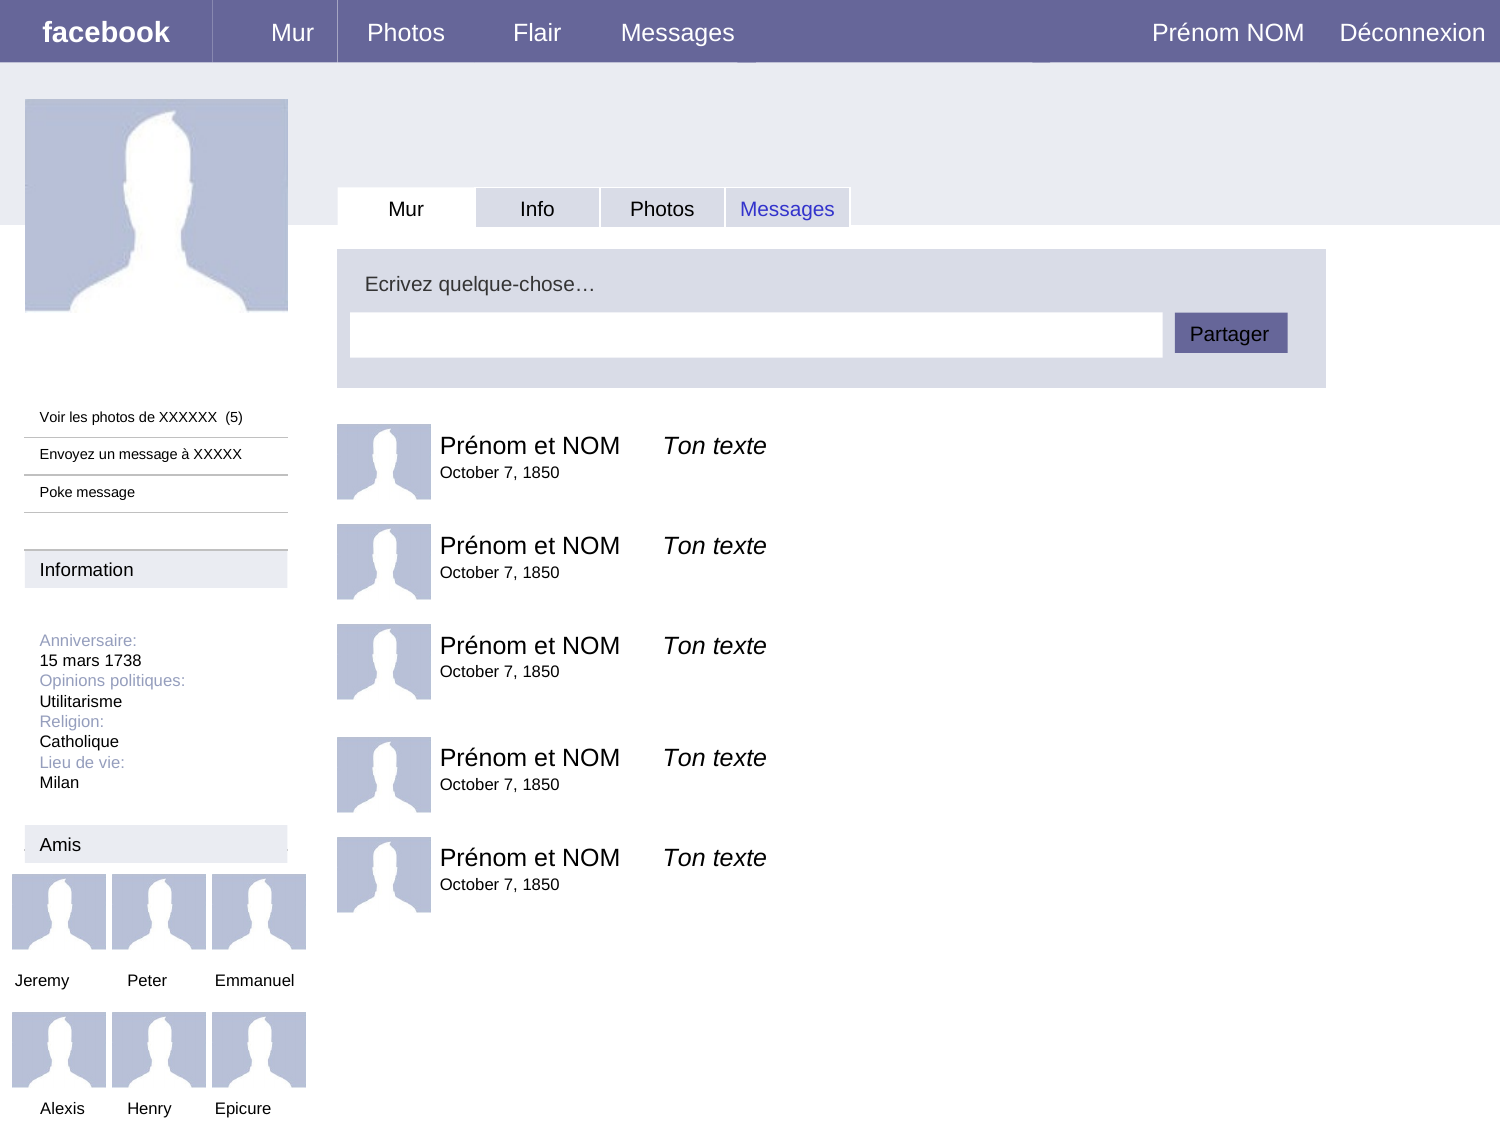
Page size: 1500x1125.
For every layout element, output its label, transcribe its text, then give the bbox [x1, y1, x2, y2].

text_box Messages [725, 187, 851, 228]
picture [337, 524, 431, 601]
picture [212, 1012, 306, 1088]
title facebook [0, 0, 212, 63]
text_box Partager [1174, 312, 1288, 353]
text_box Mur [212, 0, 337, 63]
picture [112, 874, 206, 951]
text_box [337, 249, 1326, 388]
text_box [0, 0, 1500, 225]
text_box Flair [474, 0, 600, 63]
picture [12, 874, 106, 951]
text_box Envoyez un message à XXXXX [24, 437, 288, 471]
text_box Photos [599, 187, 725, 228]
text_box Prénom NOM [1032, 0, 1319, 63]
text_box Henry [112, 1089, 199, 1125]
text_box Déconnexion [1319, 0, 1500, 63]
picture [25, 99, 288, 313]
text_box Anniversaire: 15 mars 1738 Opinions politiques: Utilitarisme Religion: Catholique Lieu de vie: Milan [24, 599, 288, 799]
text_box Information [24, 551, 288, 588]
text_box Epicure [199, 1089, 288, 1125]
picture [337, 737, 431, 813]
text_box Messages [600, 0, 737, 63]
picture [337, 624, 431, 700]
picture [12, 1012, 106, 1088]
text_box Prénom et NOM Ton texte October 7, 1850 [431, 737, 1375, 800]
text_box Emmanuel [199, 962, 313, 998]
text_box Voir les photos de XXXXXX (5) [24, 399, 288, 433]
text_box Prénom et NOM Ton texte October 7, 1850 [431, 837, 1375, 901]
picture [337, 837, 431, 913]
text_box Amis [24, 825, 288, 863]
text_box Peter [112, 962, 188, 998]
text_box Photos [337, 0, 474, 63]
text_box Jeremy [0, 962, 100, 998]
text_box Ecrivez quelque-chose… [349, 262, 738, 303]
text_box Poke message [24, 476, 288, 508]
text_box Prénom et NOM Ton texte October 7, 1850 [431, 624, 1375, 688]
text_box Mur [337, 187, 474, 228]
picture [212, 874, 306, 951]
picture [337, 424, 431, 501]
text_box Prénom et NOM Ton texte October 7, 1850 [431, 525, 1375, 588]
text_box Prénom et NOM Ton texte October 7, 1850 [431, 425, 1375, 488]
text_box Alexis [0, 1089, 100, 1125]
text_box Info [474, 187, 599, 228]
picture [112, 1012, 206, 1088]
